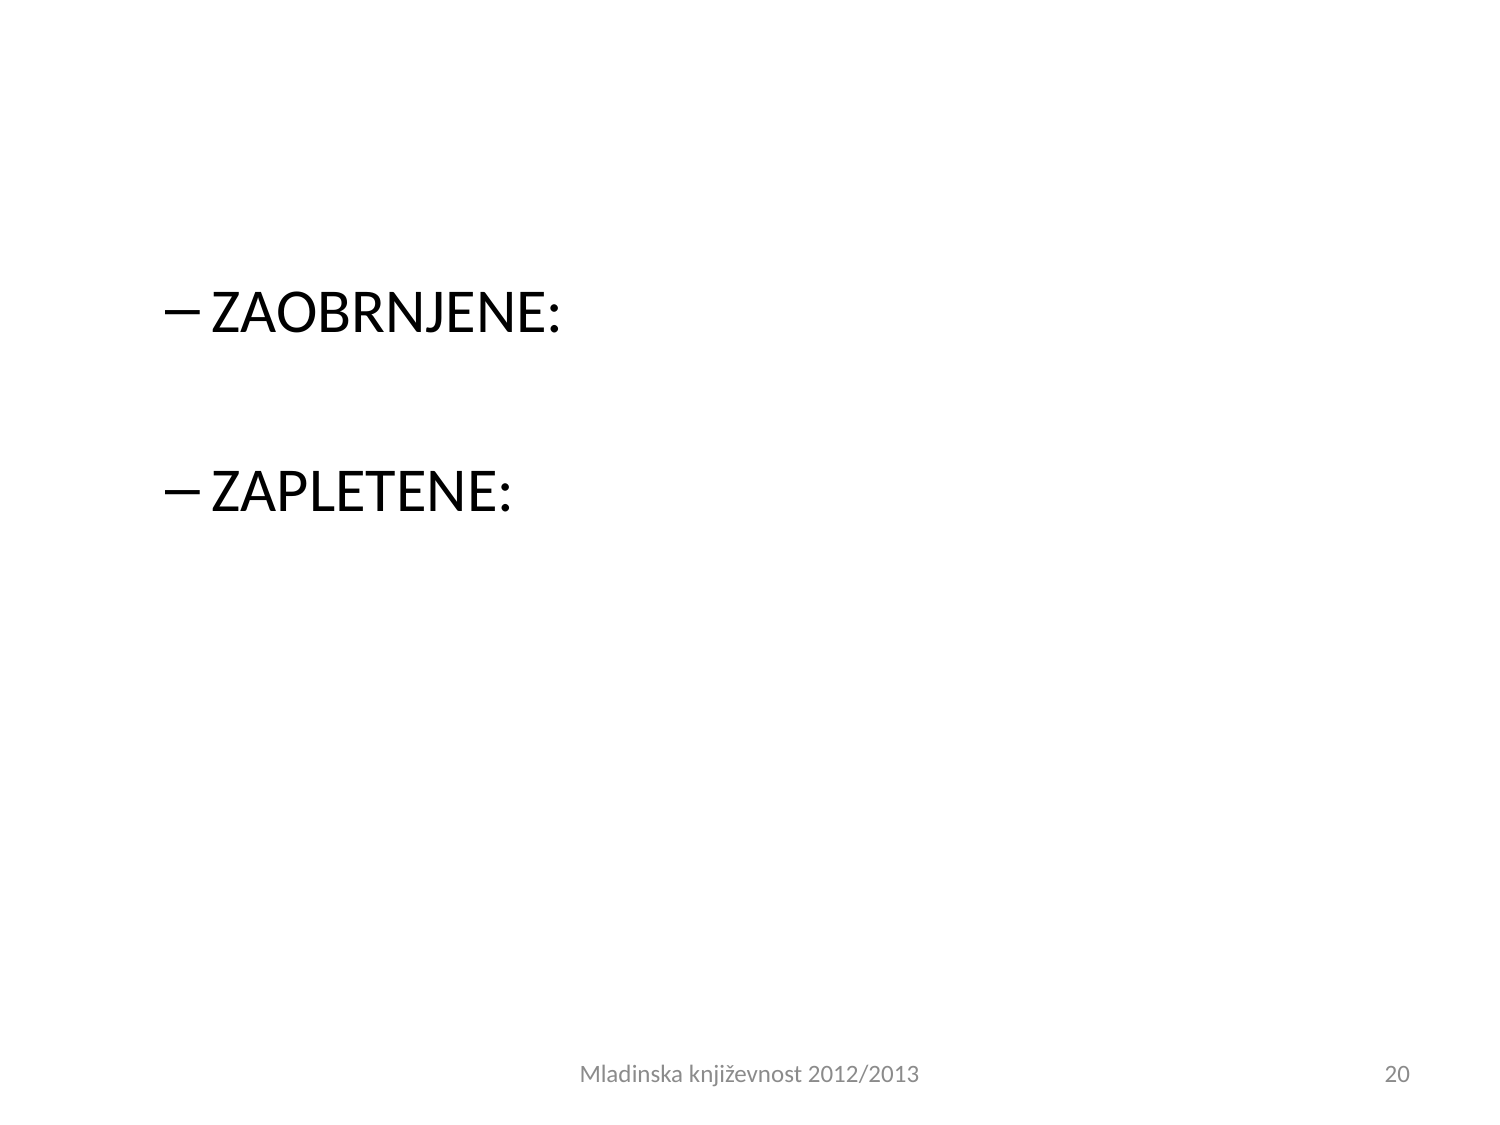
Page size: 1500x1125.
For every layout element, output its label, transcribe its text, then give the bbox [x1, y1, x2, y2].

footer Mladinska književnost 2012/2013 [512, 1042, 988, 1103]
slide_number <number> [1074, 1042, 1425, 1103]
list ZAOBRNJENE: ZAPLETENE: [75, 262, 1425, 1005]
